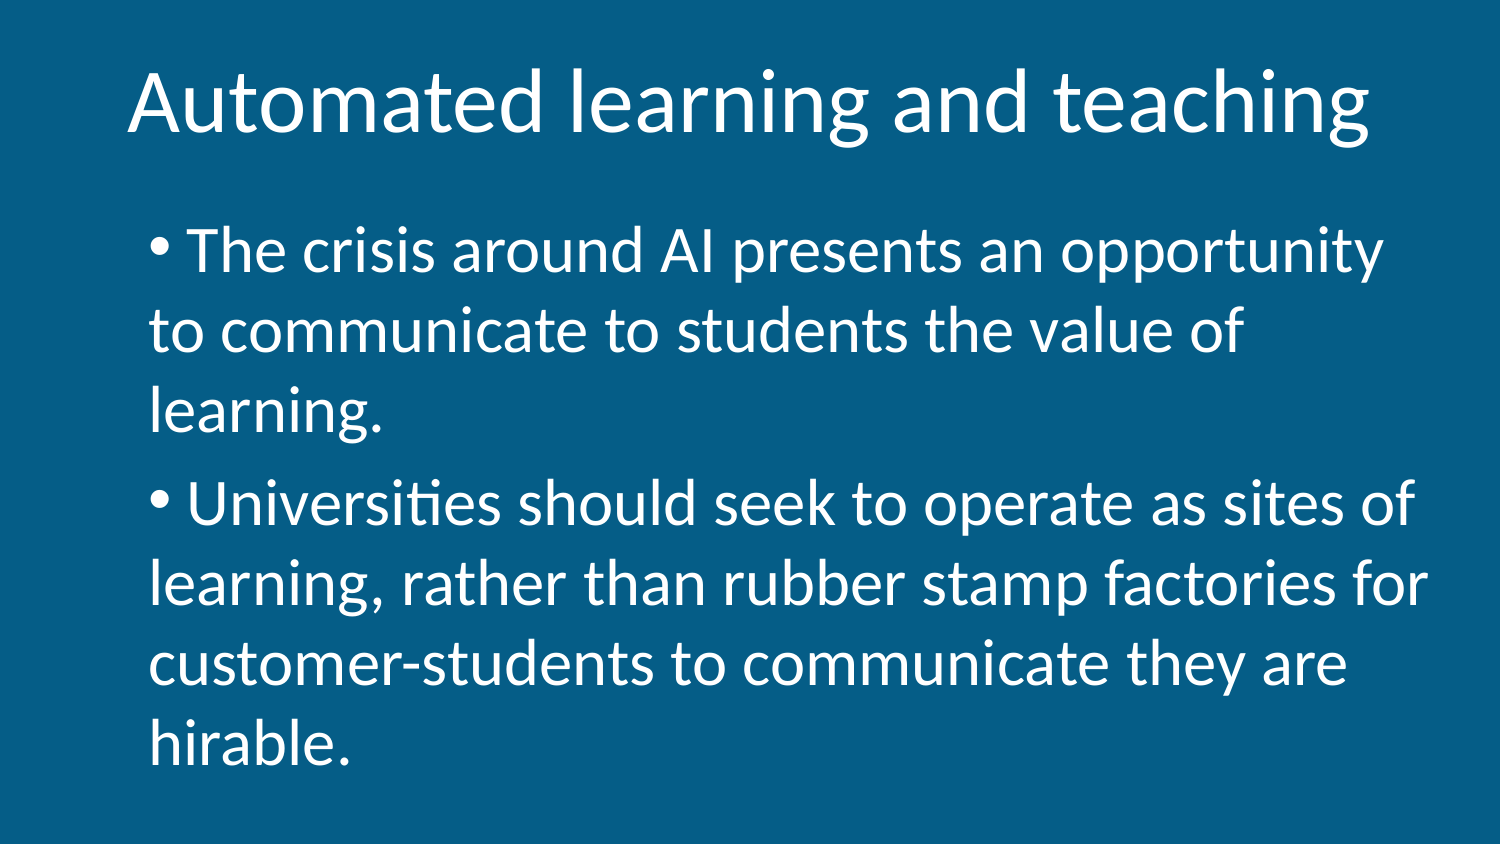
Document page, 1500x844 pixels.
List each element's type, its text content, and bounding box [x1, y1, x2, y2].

title Automated learning and teaching [75, 33, 1425, 175]
list The crisis around AI presents an opportunity to communicate to students the value of learning. Universities should seek to operate as sites of learning, rather than rubber stamp factories for customer-students to communicate they are hirable. [75, 197, 1465, 840]
